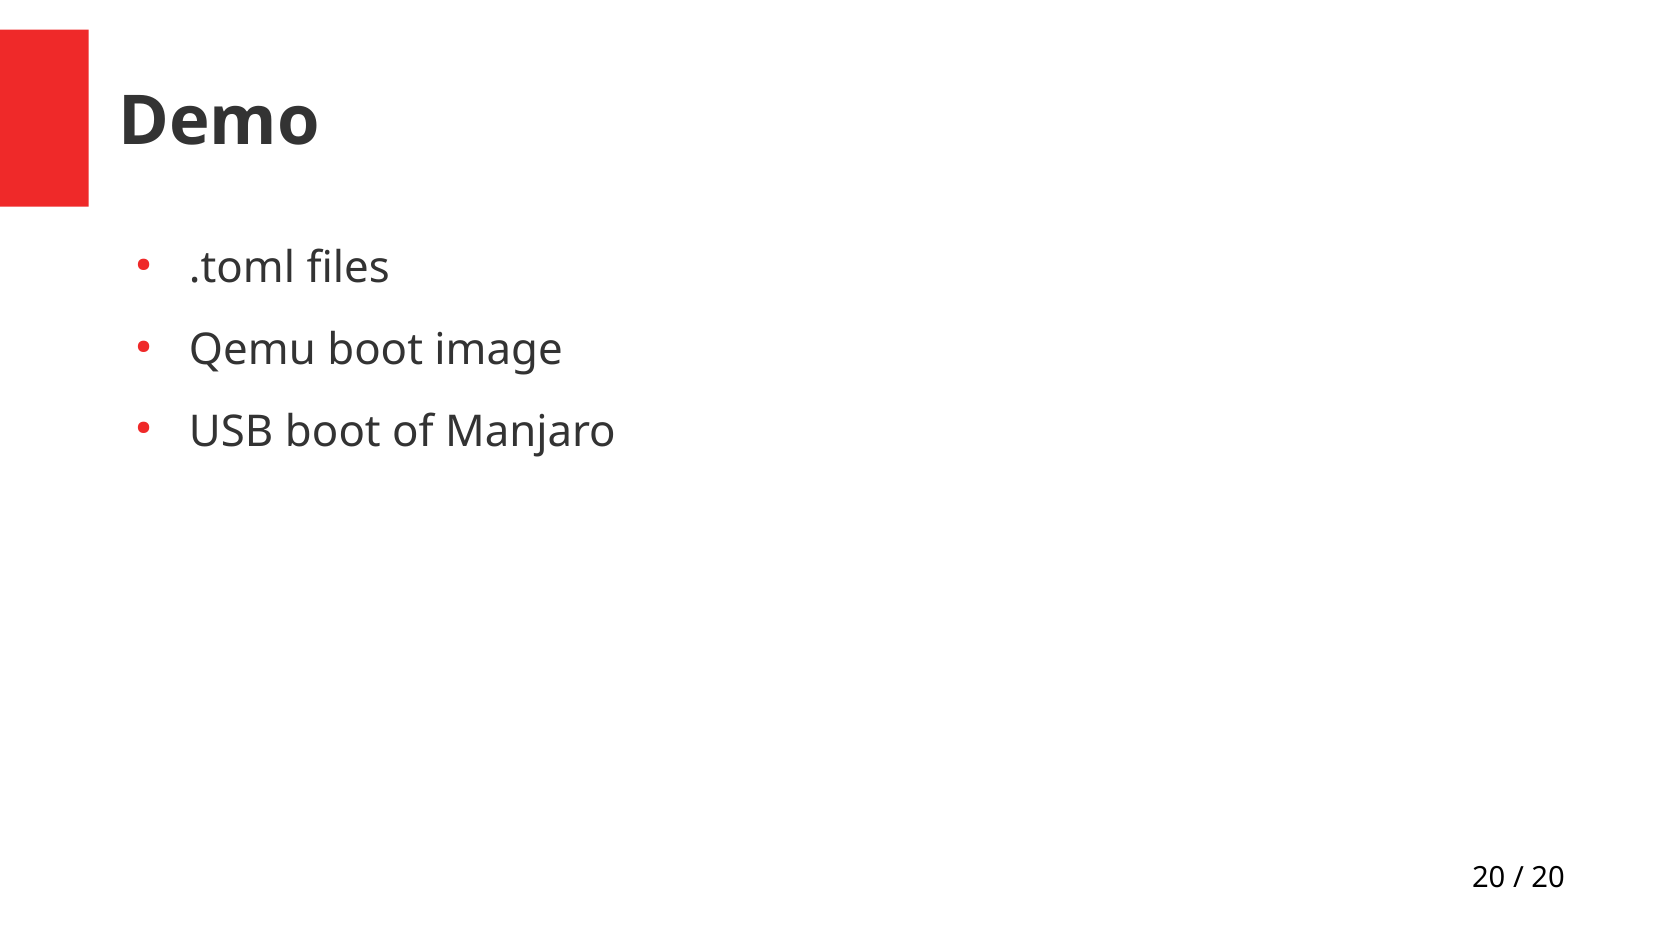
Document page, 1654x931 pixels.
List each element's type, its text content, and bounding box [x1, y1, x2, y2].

list .toml files Qemu boot image USB boot of Manjaro [118, 236, 1595, 798]
title Demo [118, 29, 1595, 207]
